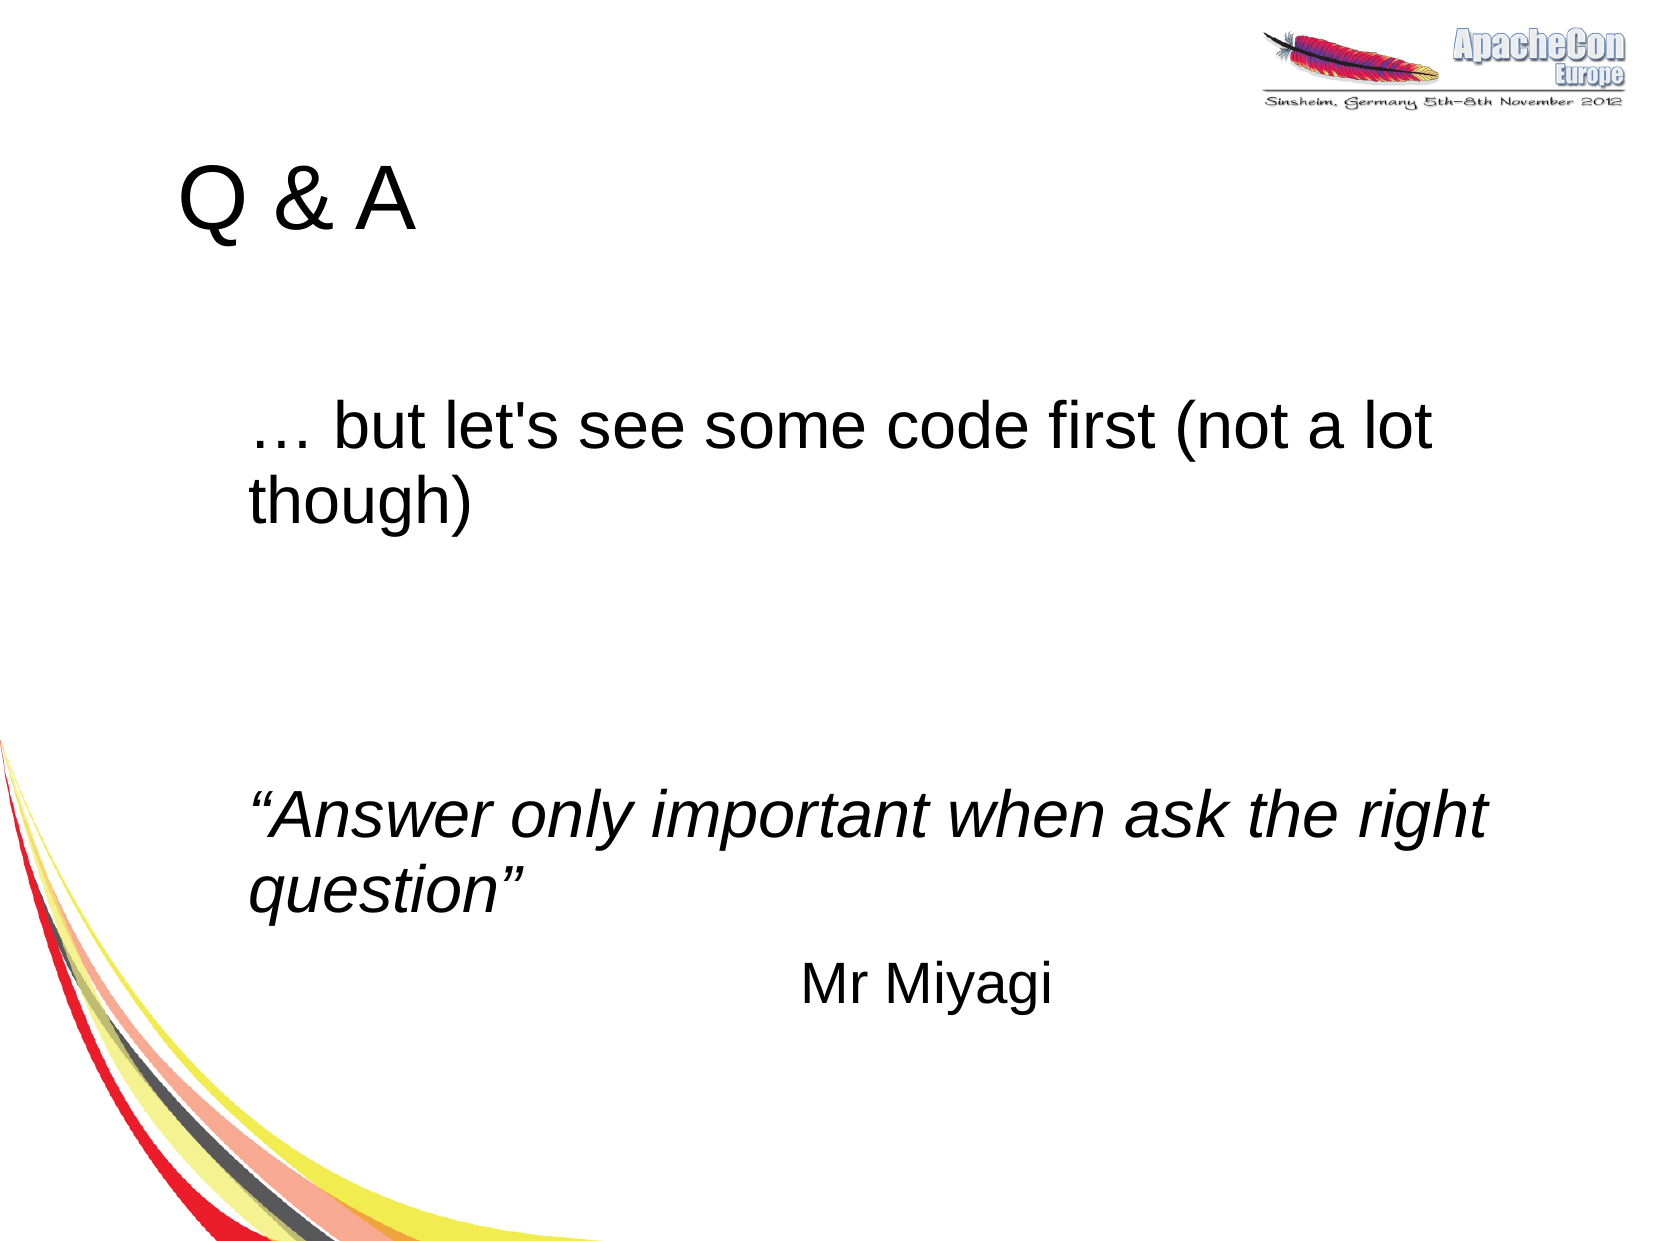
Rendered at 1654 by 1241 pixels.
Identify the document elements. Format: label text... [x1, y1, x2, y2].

title Q & A [177, 146, 1536, 250]
picture [0, 0, 1654, 1241]
list … but let's see some code first (not a lot though) “Answer only important when ask the right question” Mr Miyagi [177, 283, 1536, 1016]
